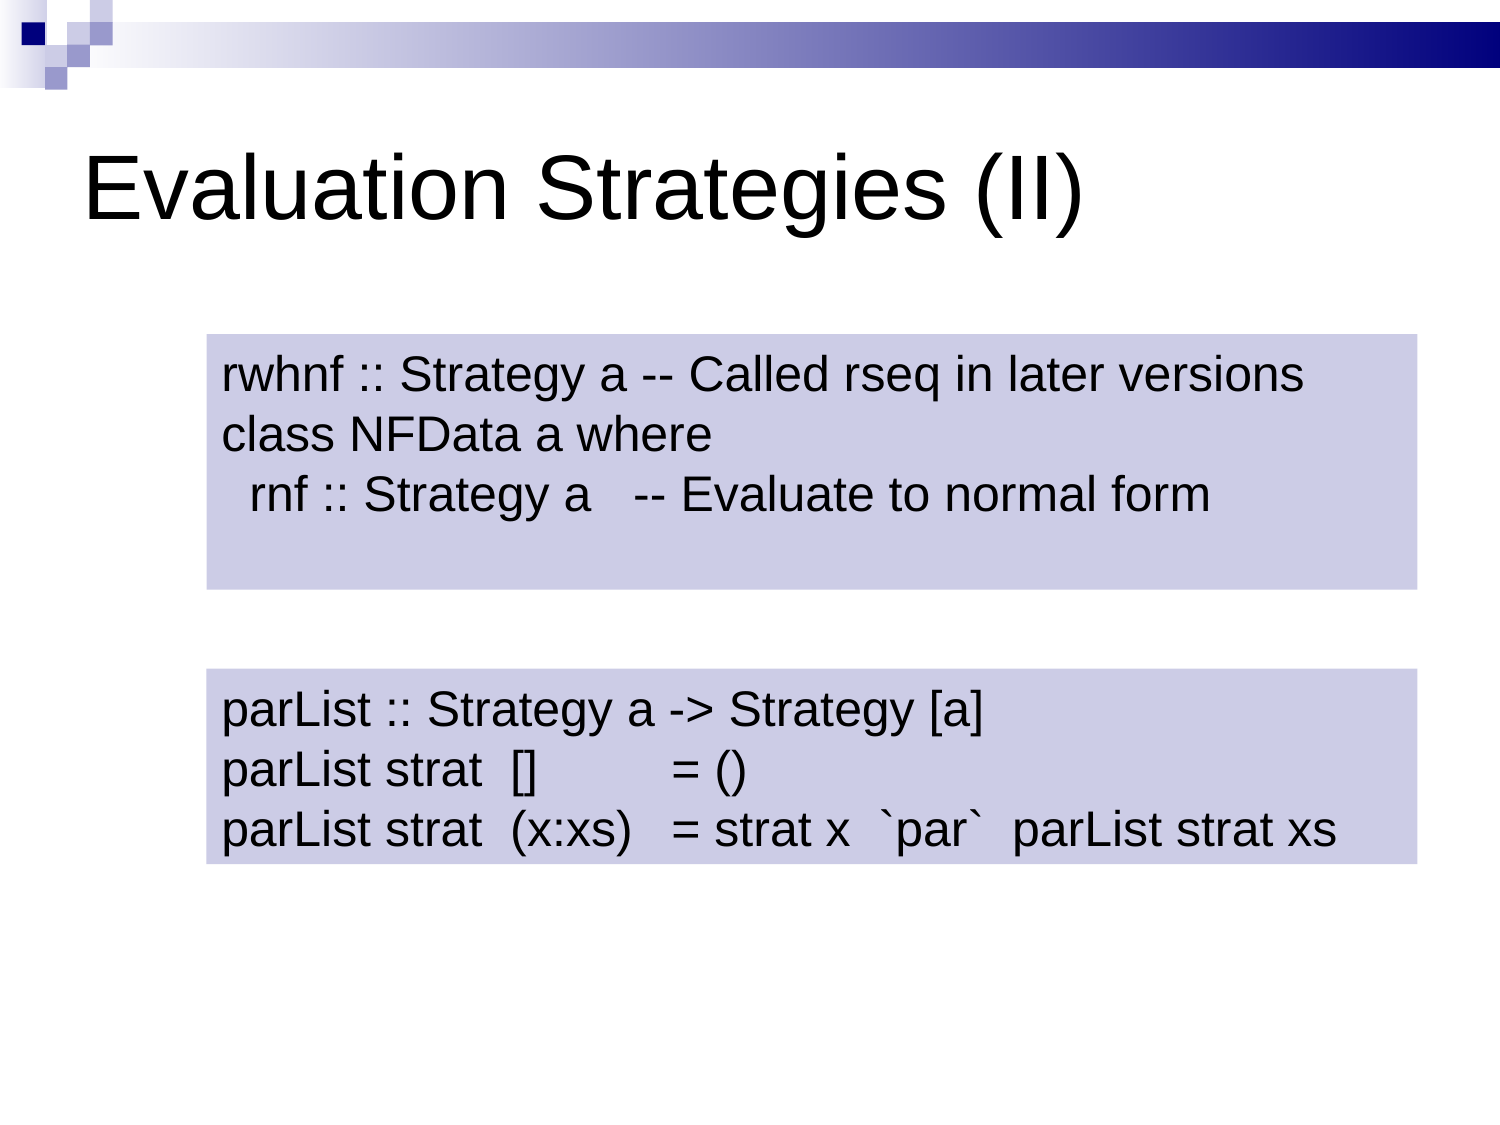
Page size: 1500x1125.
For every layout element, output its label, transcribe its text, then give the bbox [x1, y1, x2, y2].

text_box parList :: Strategy a -> Strategy [a] parList strat [] = () parList strat (x:xs) = strat x `par` parList strat xs [206, 668, 1418, 865]
text_box rwhnf :: Strategy a -- Called rseq in later versions class NFData a where rnf :: Strategy a -- Evaluate to normal form [206, 334, 1418, 590]
title Evaluation Strategies (II) [67, 70, 1418, 296]
